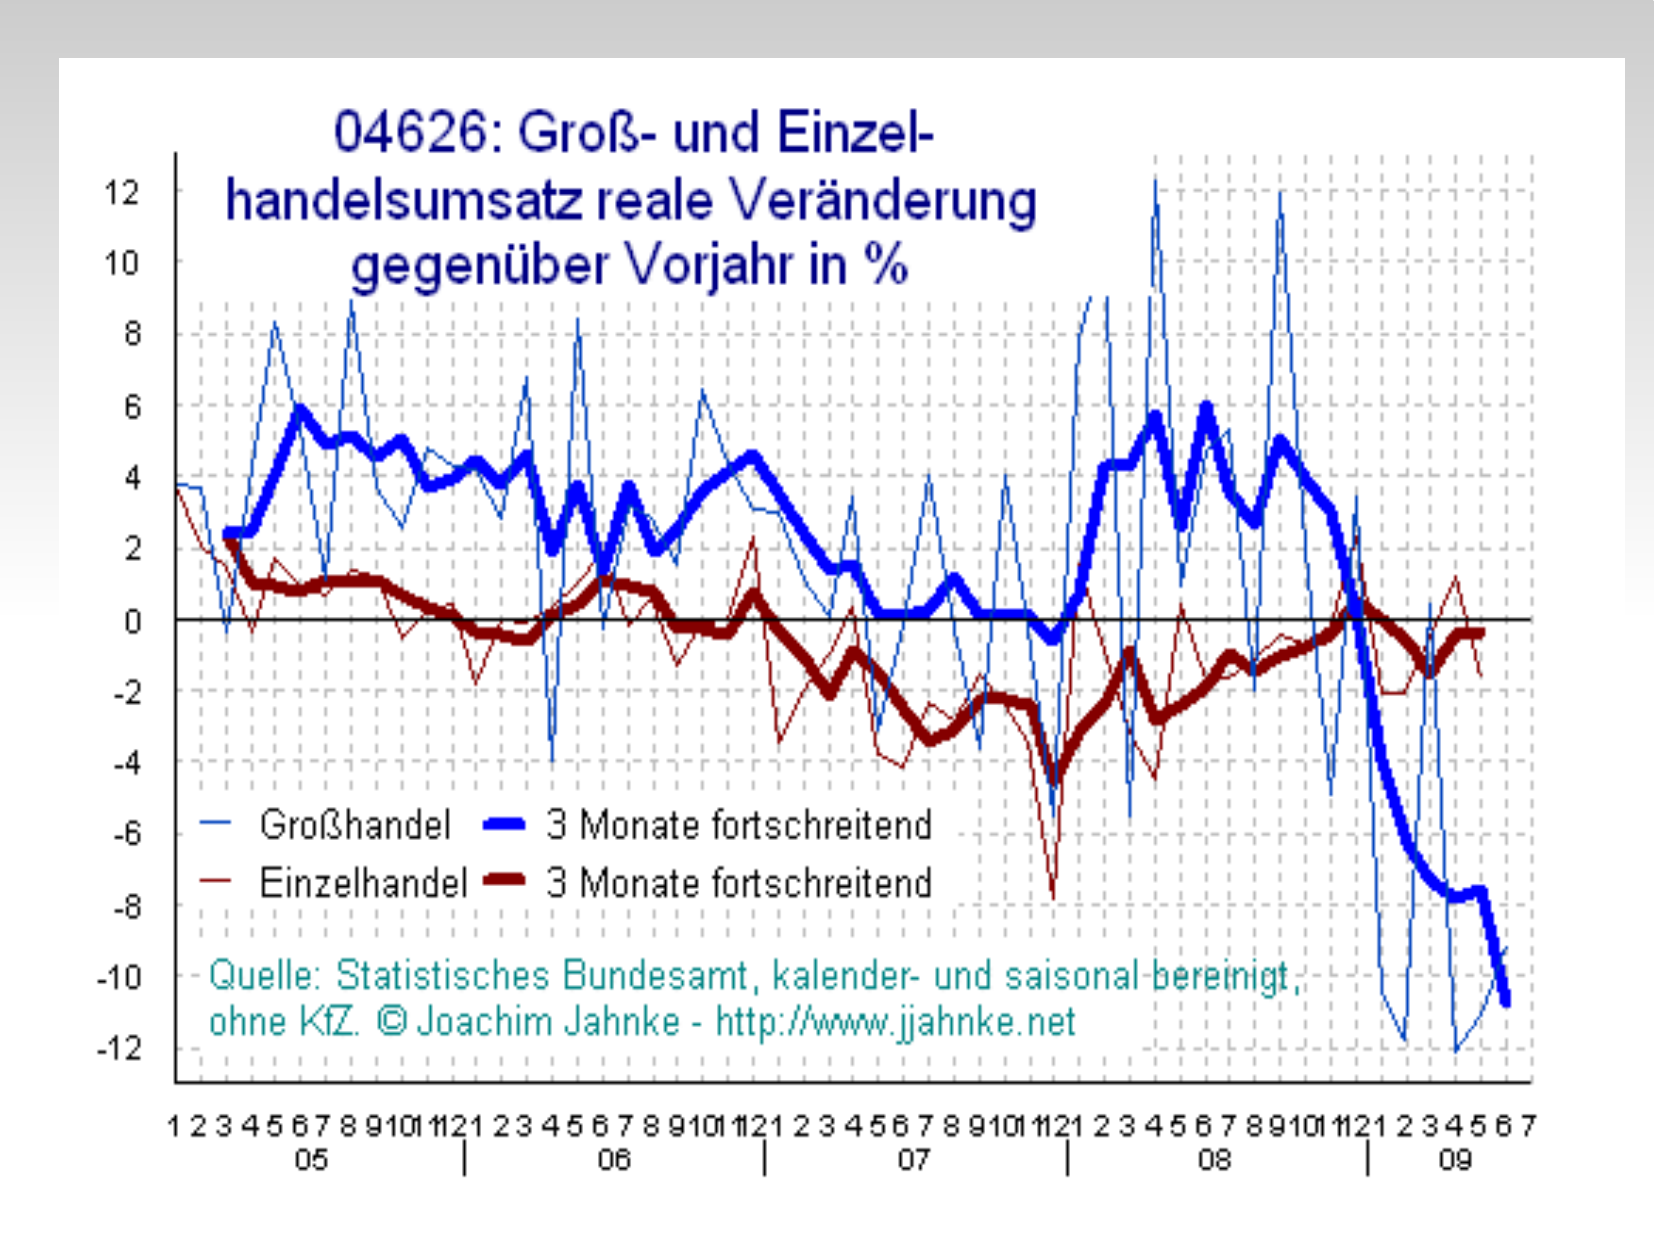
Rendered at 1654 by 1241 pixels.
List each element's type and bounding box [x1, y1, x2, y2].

picture [59, 58, 1625, 1211]
